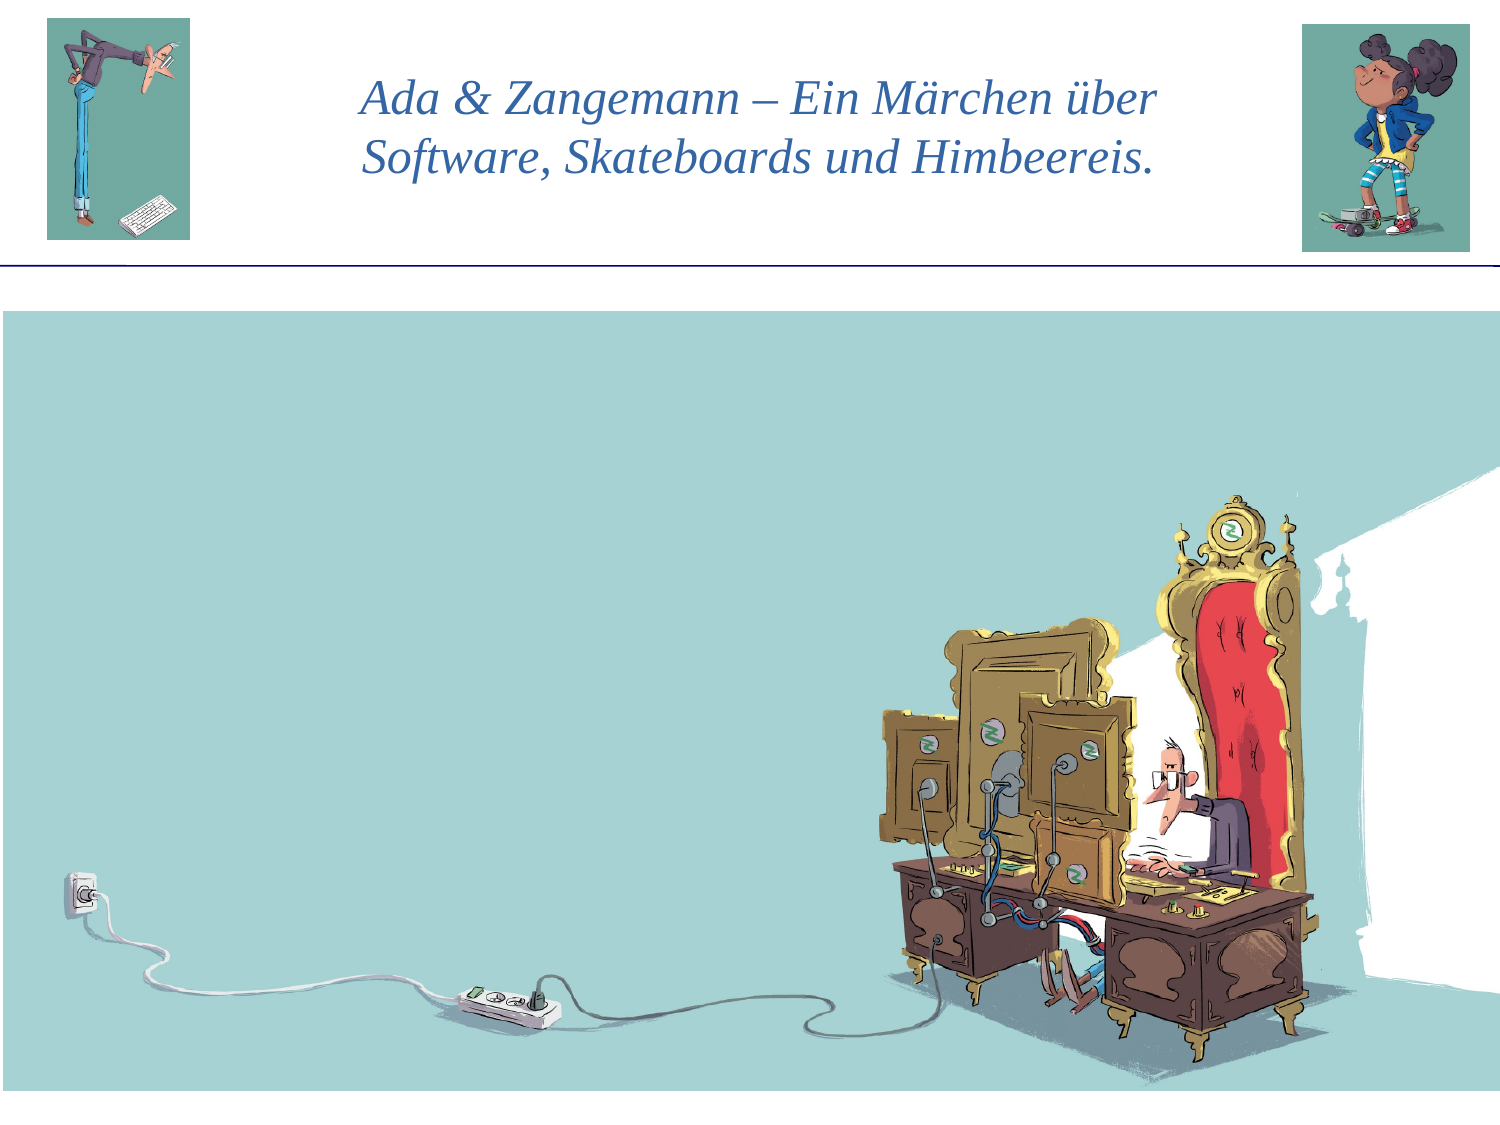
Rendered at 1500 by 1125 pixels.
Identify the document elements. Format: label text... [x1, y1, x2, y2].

text_box Ada & Zangemann – Ein Märchen über Software, Skateboards und Himbeereis. [274, 59, 1244, 194]
picture [1302, 24, 1470, 252]
picture [47, 18, 190, 240]
picture [3, 311, 1500, 1091]
